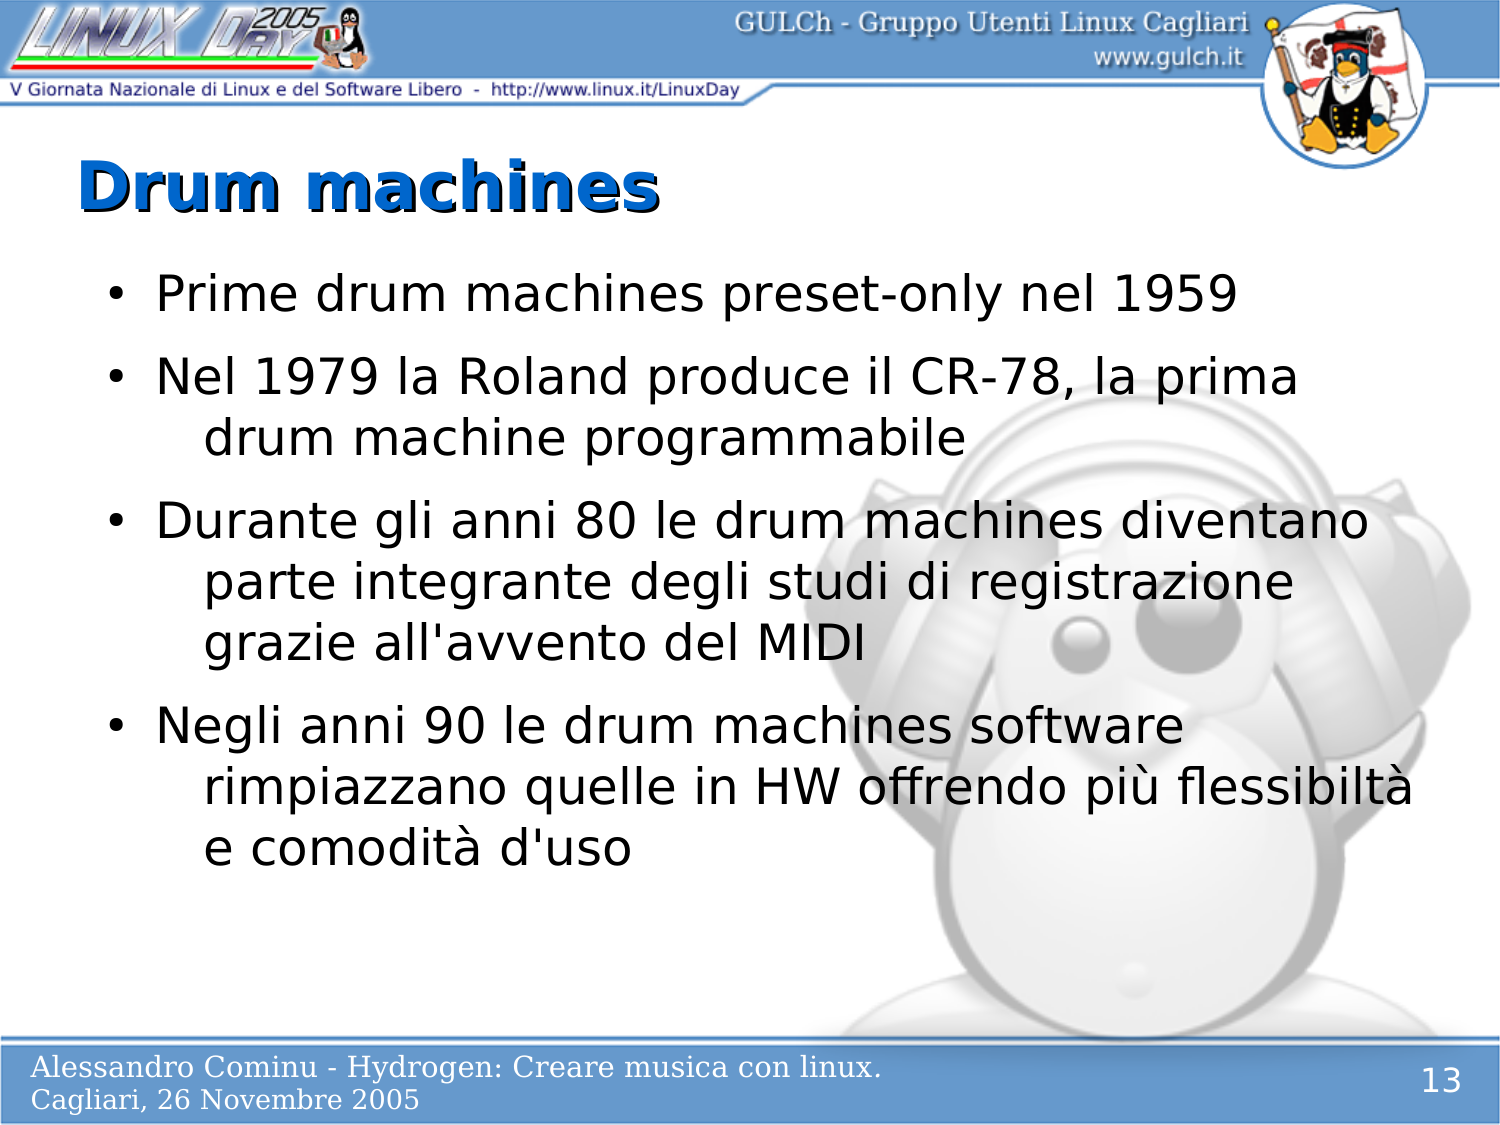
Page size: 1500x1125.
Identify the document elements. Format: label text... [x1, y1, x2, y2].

list Prime drum machines preset-only nel 1959 Nel 1979 la Roland produce il CR-78, la prima drum machine programmabile Durante gli anni 80 le drum machines diventano parte integrante degli studi di registrazione grazie all'avvento del MIDI Negli anni 90 le drum machines software rimpiazzano quelle in HW offrendo più flessibiltà e comodità d'uso [75, 262, 1426, 1013]
picture [759, 1063, 767, 1076]
title Drum machines [75, 148, 1276, 227]
picture [0, 0, 1500, 1125]
